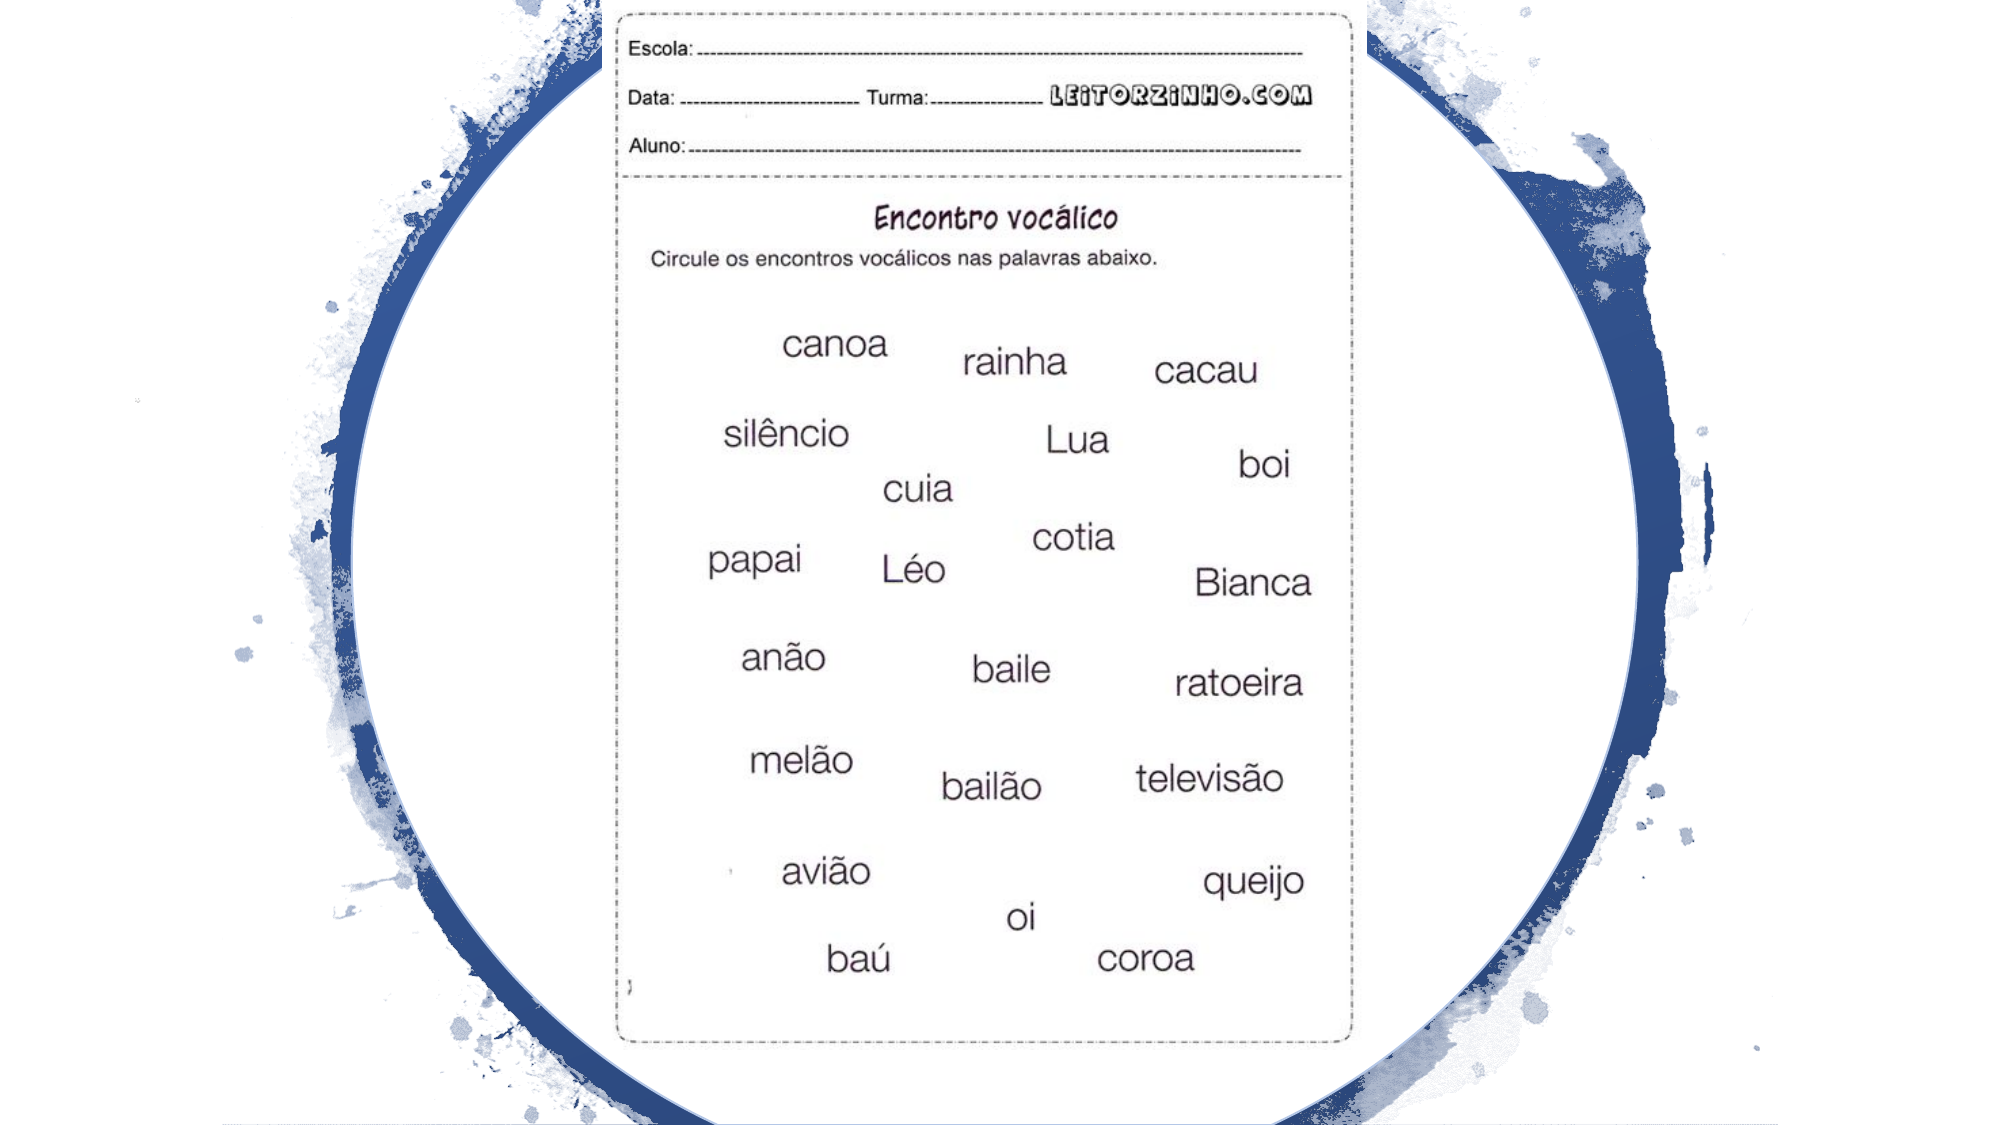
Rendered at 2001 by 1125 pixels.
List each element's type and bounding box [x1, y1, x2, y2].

text_box [351, 54, 1638, 1125]
picture [0, 0, 2000, 1125]
